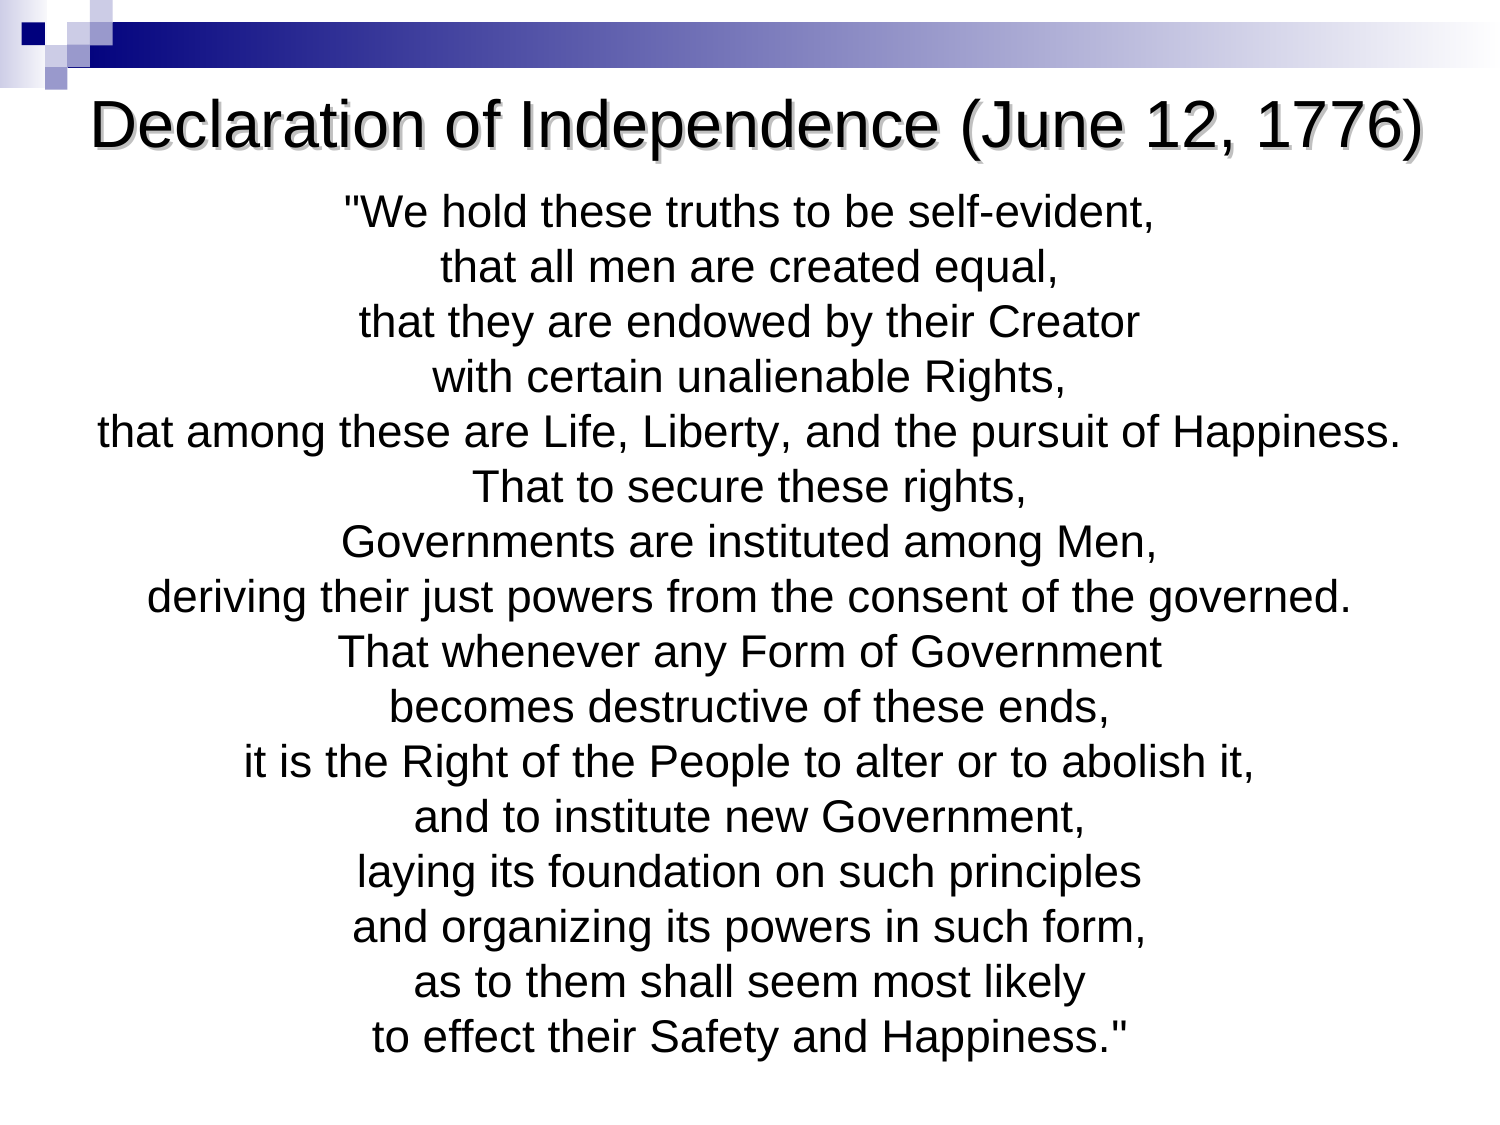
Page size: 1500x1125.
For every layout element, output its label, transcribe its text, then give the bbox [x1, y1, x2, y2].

title Declaration of Independence (June 12, 1776) [74, 58, 1459, 184]
text_box "We hold these truths to be self-evident, that all men are created equal, that they are endowed by their Creator with certain unalienable Rights, that among these are Life, Liberty, and the pursuit of Happiness. That to secure these rights, Governments are instituted among Men, deriving their just powers from the consent of the governed. That whenever any Form of Government becomes destructive of these ends, it is the Right of the People to alter or to abolish it, and to institute new Government, laying its foundation on such principles and organizing its powers in such form, as to them shall seem most likely to effect their Safety and Happiness." [35, 174, 1465, 1070]
